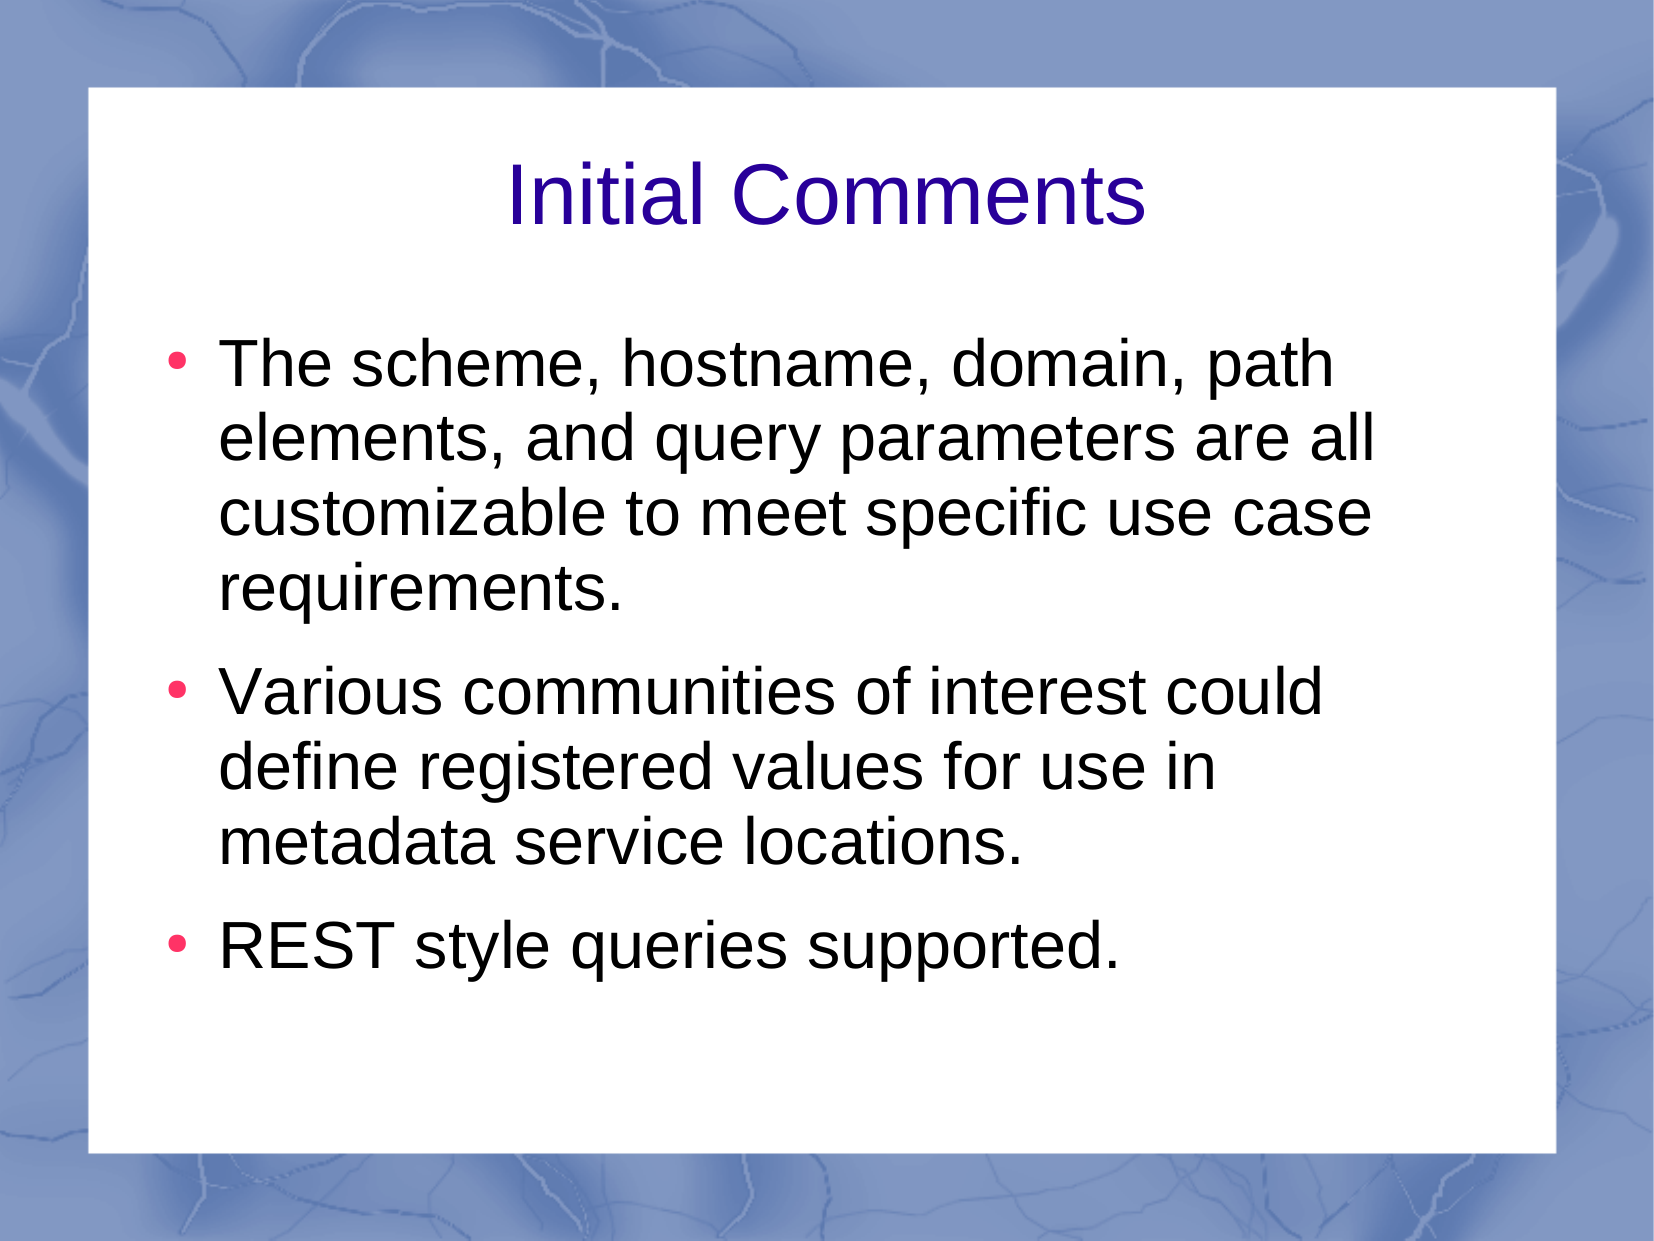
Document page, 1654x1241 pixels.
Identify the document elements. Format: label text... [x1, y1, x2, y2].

picture [0, 0, 1654, 1241]
list The scheme, hostname, domain, path elements, and query parameters are all customizable to meet specific use case requirements. Various communities of interest could define registered values for use in metadata service locations. REST style queries supported. [147, 325, 1506, 1010]
title Initial Comments [118, 90, 1536, 298]
